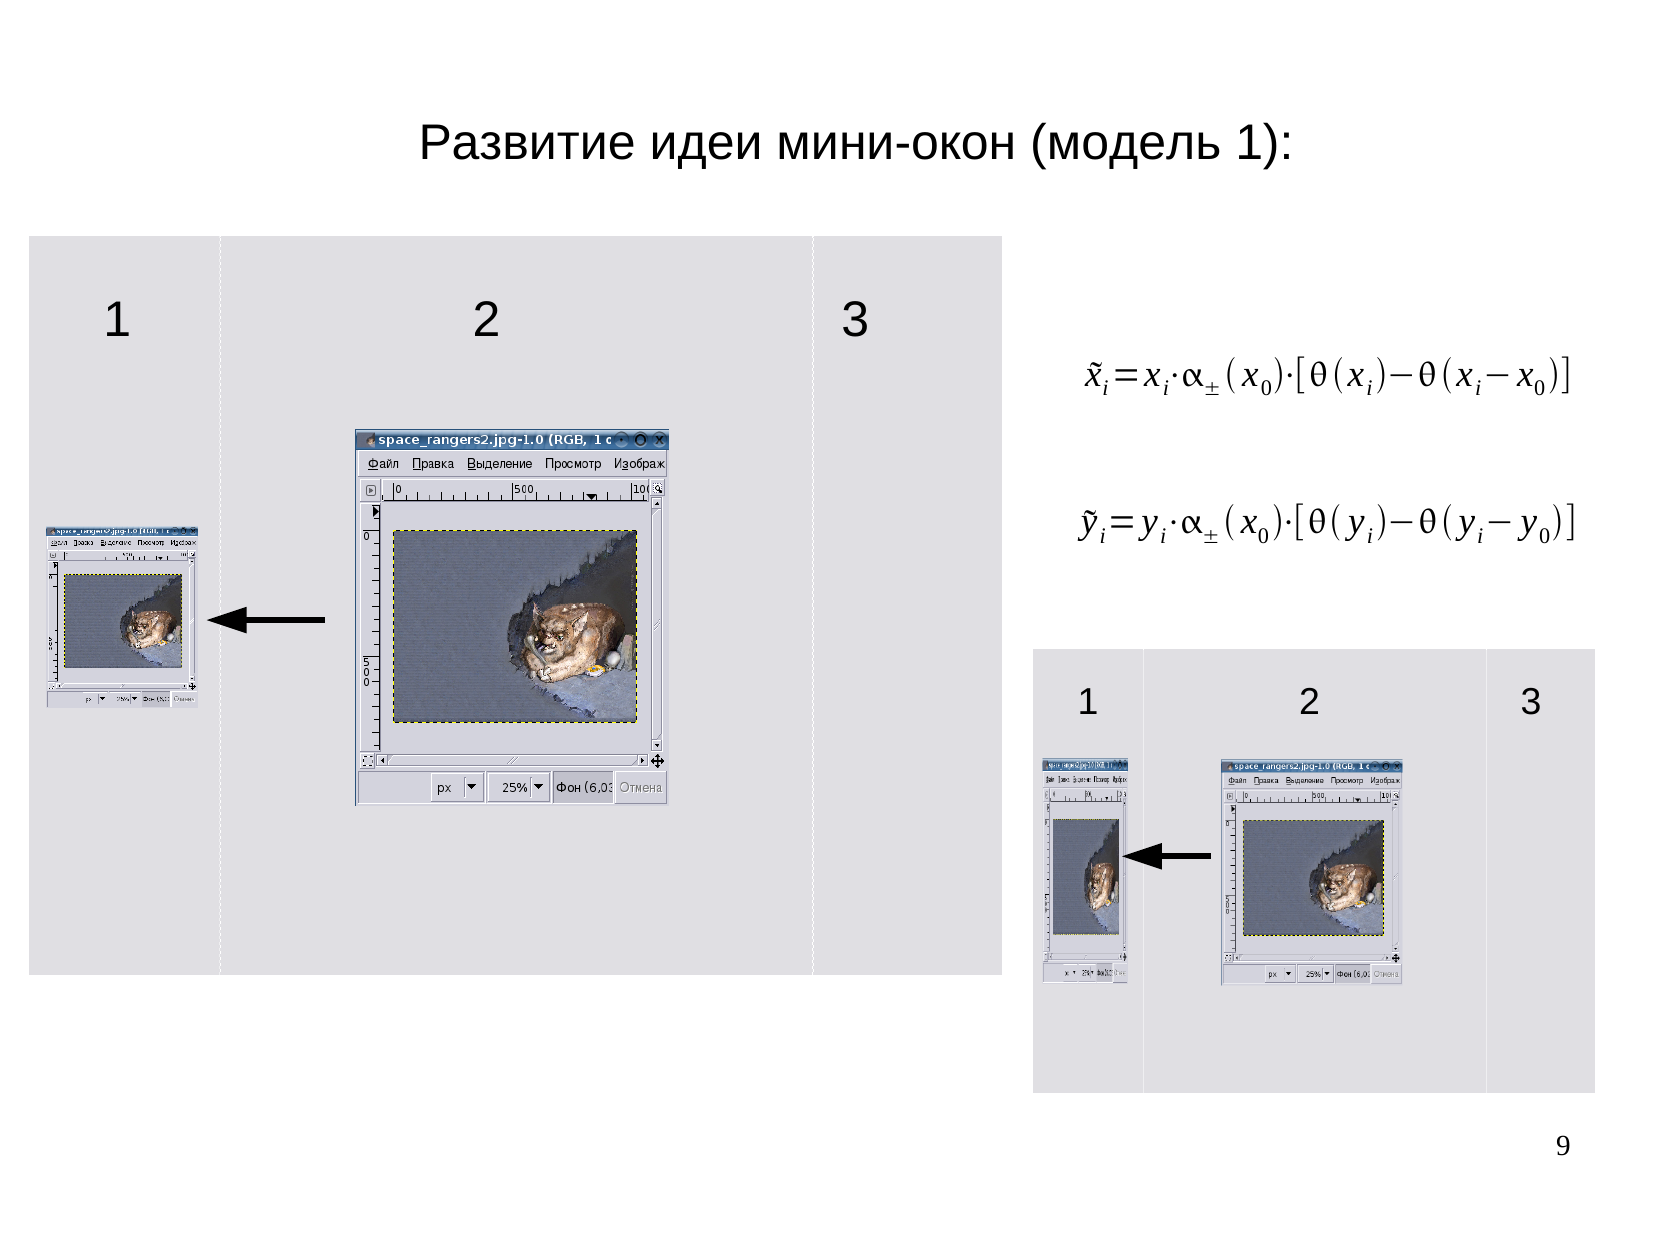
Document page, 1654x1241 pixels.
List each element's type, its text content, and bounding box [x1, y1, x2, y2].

text_box 1 2 3 [88, 283, 916, 355]
chart [1075, 351, 1578, 400]
chart [1069, 499, 1582, 548]
picture [29, 236, 1002, 975]
text_box 1 2 3 [1062, 673, 1565, 731]
text_box Развитие идеи мини-окон (модель 1): [383, 106, 1329, 178]
picture [1033, 649, 1595, 1093]
